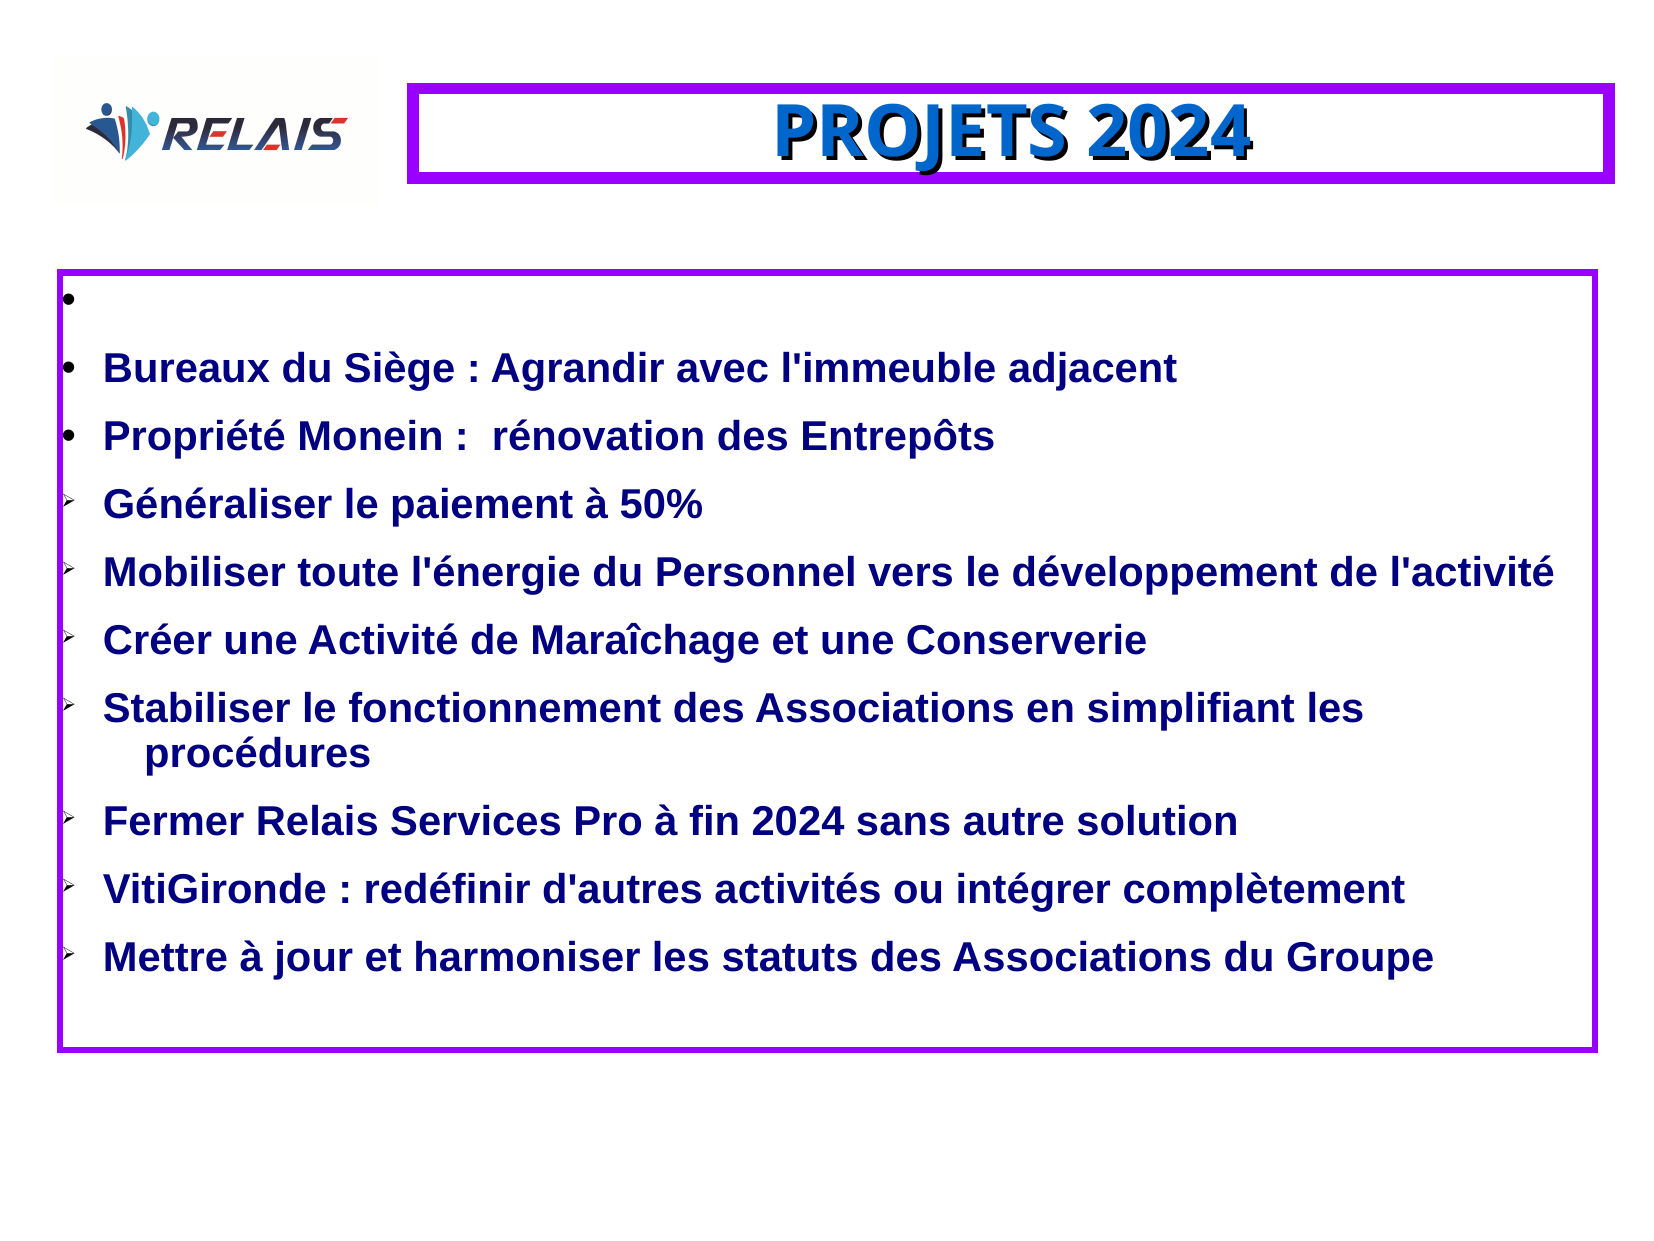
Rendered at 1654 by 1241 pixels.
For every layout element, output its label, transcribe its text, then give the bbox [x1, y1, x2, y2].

picture [54, 56, 380, 205]
title PROJETS 2024 [413, 88, 1610, 178]
list Bureaux du Siège : Agrandir avec l'immeuble adjacent Propriété Monein : rénovation des Entrepôts Généraliser le paiement à 50% Mobiliser toute l'énergie du Personnel vers le développement de l'activité Créer une Activité de Maraîchage et une Conserverie Stabiliser le fonctionnement des Associations en simplifiant les procédures Fermer Relais Services Pro à fin 2024 sans autre solution VitiGironde : redéfinir d'autres activités ou intégrer complètement Mettre à jour et harmoniser les statuts des Associations du Groupe [60, 272, 1595, 1051]
